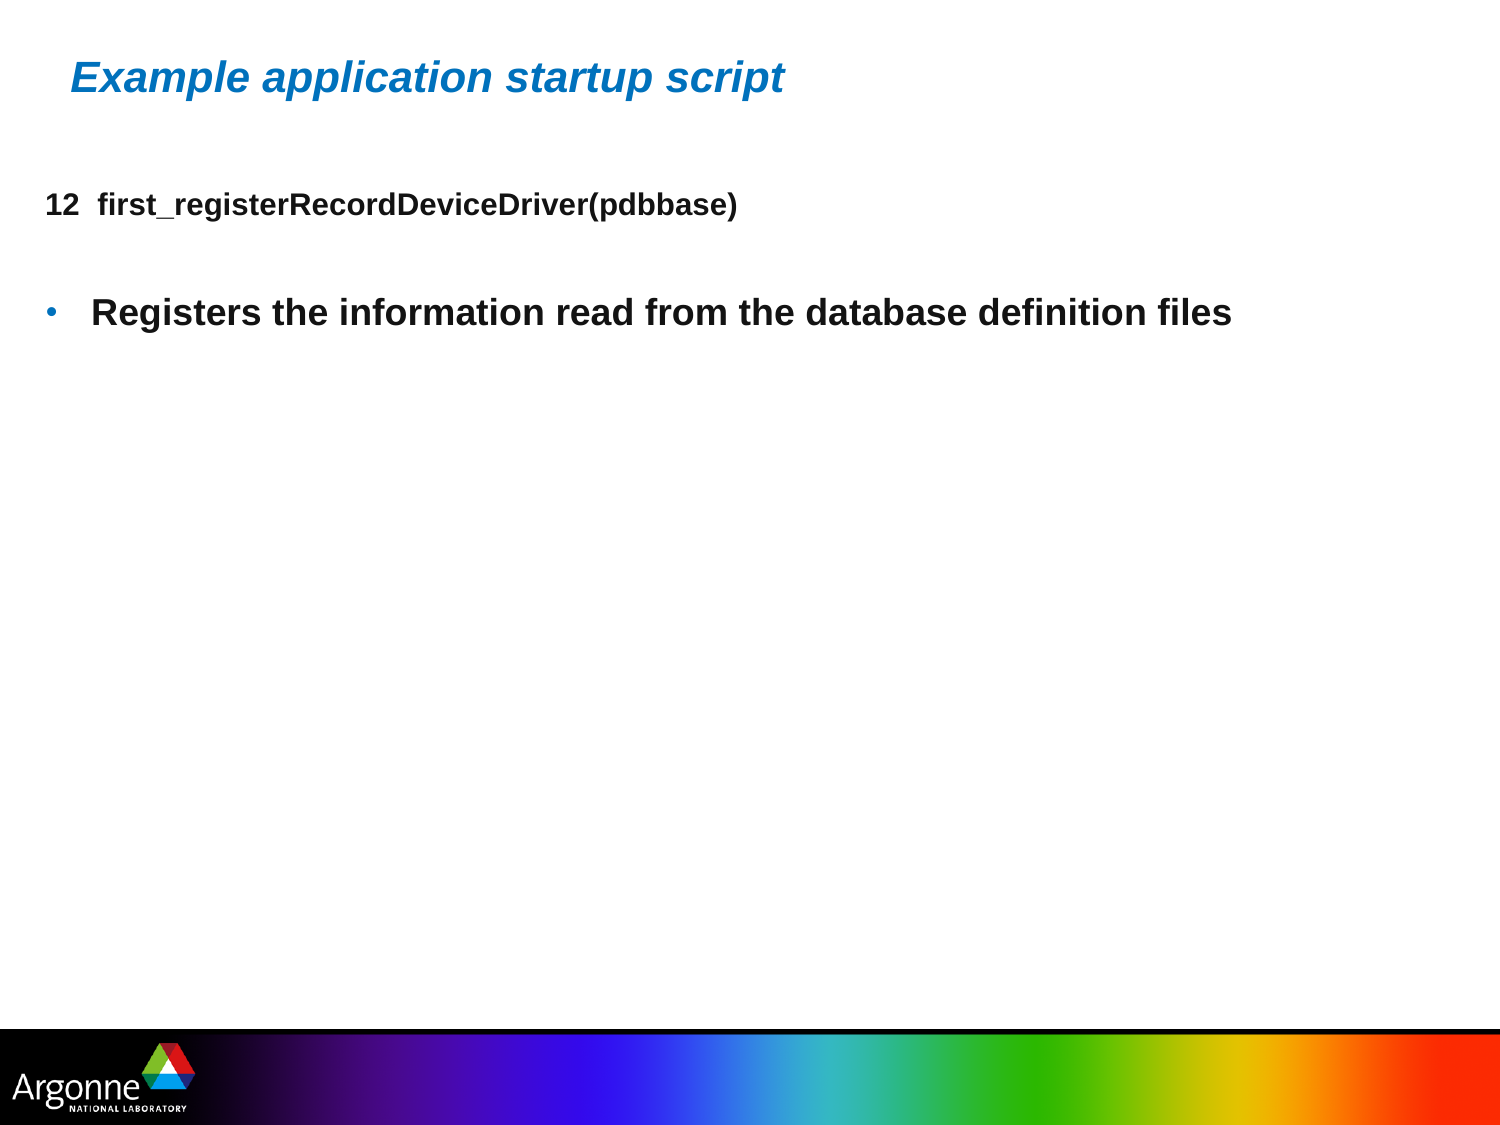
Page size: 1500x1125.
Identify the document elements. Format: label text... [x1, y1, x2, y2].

list 12 first_registerRecordDeviceDriver(pdbbase) Registers the information read from the database definition files [30, 183, 1447, 354]
title Example application startup script [55, 57, 1361, 113]
picture [0, 1029, 1500, 1125]
